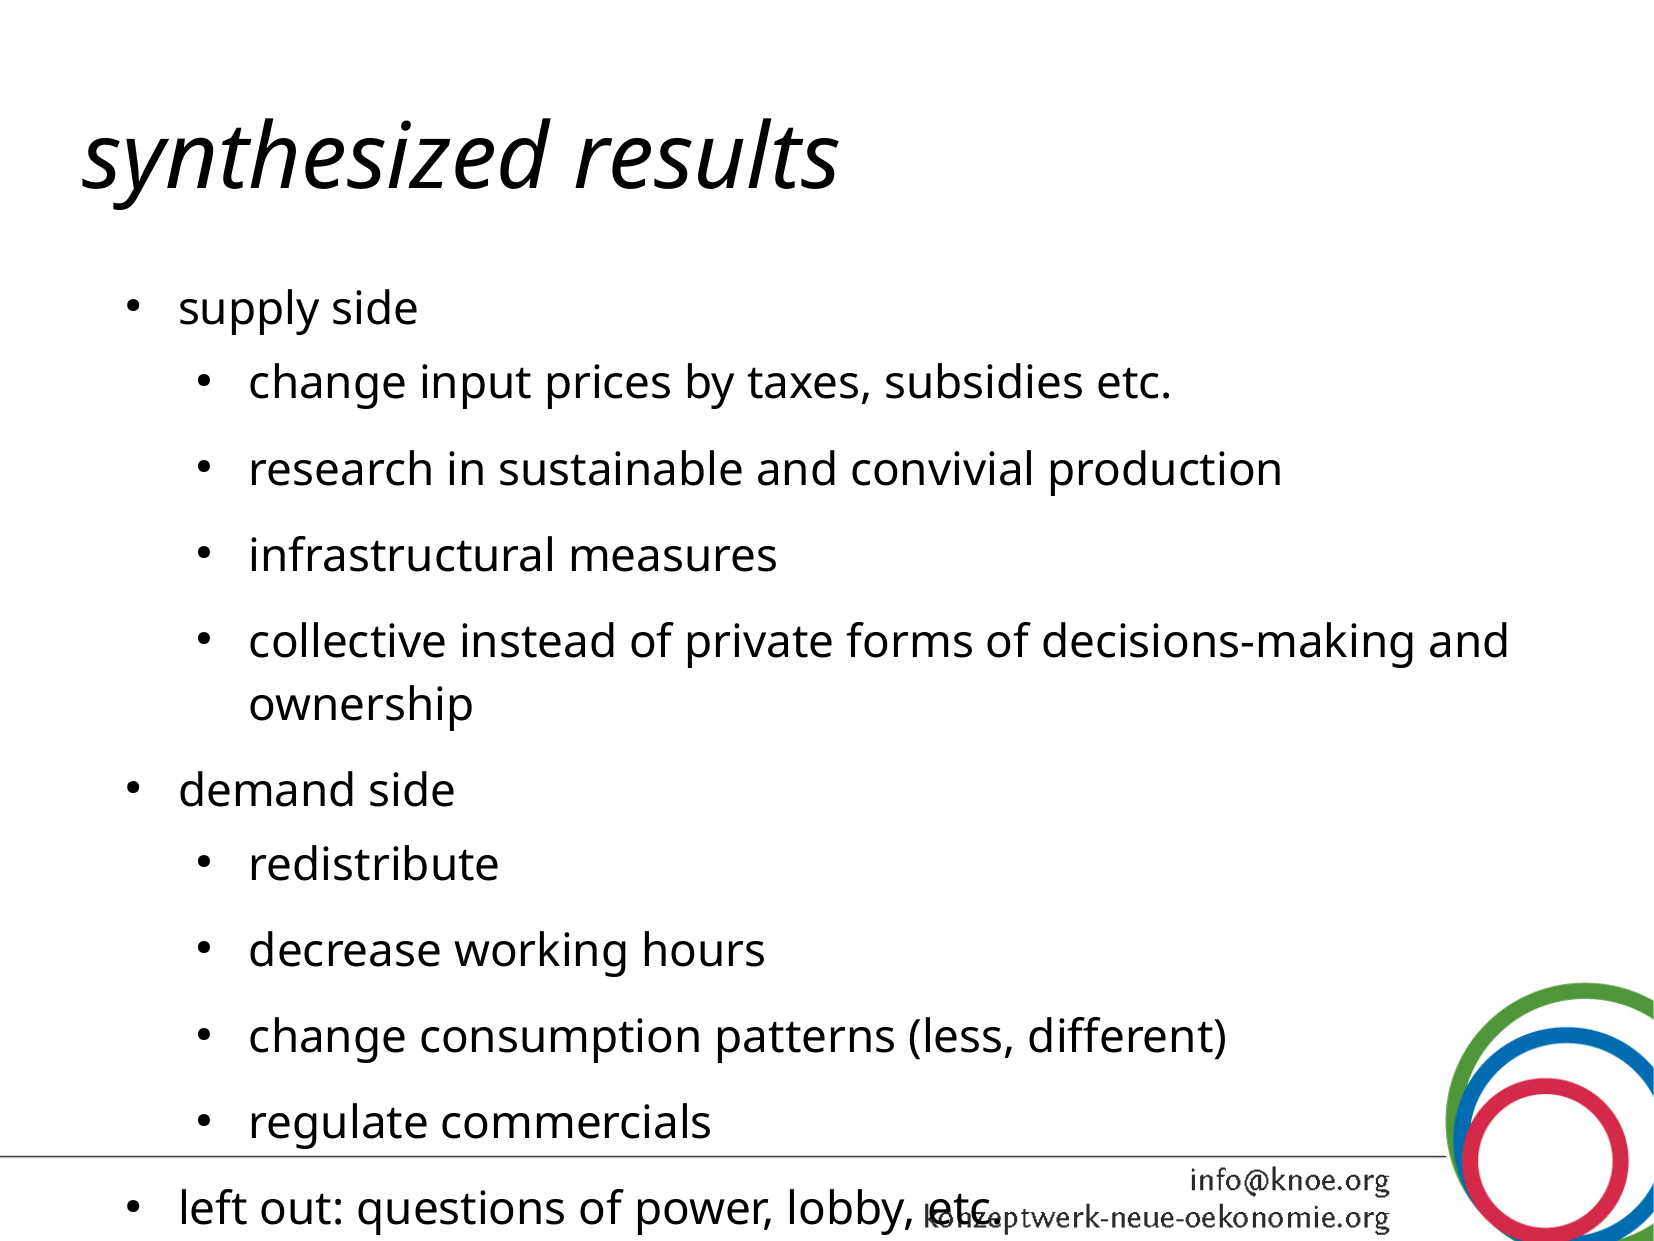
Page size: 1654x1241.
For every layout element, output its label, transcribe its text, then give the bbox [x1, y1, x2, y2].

title synthesized results [82, 49, 1571, 257]
list supply side change input prices by taxes, subsidies etc. research in sustainable and convivial production infrastructural measures collective instead of private forms of decisions-making and ownership demand side redistribute decrease working hours change consumption patterns (less, different) regulate commercials left out: questions of power, lobby, etc. [107, 275, 1602, 1113]
picture [0, 0, 1654, 1241]
